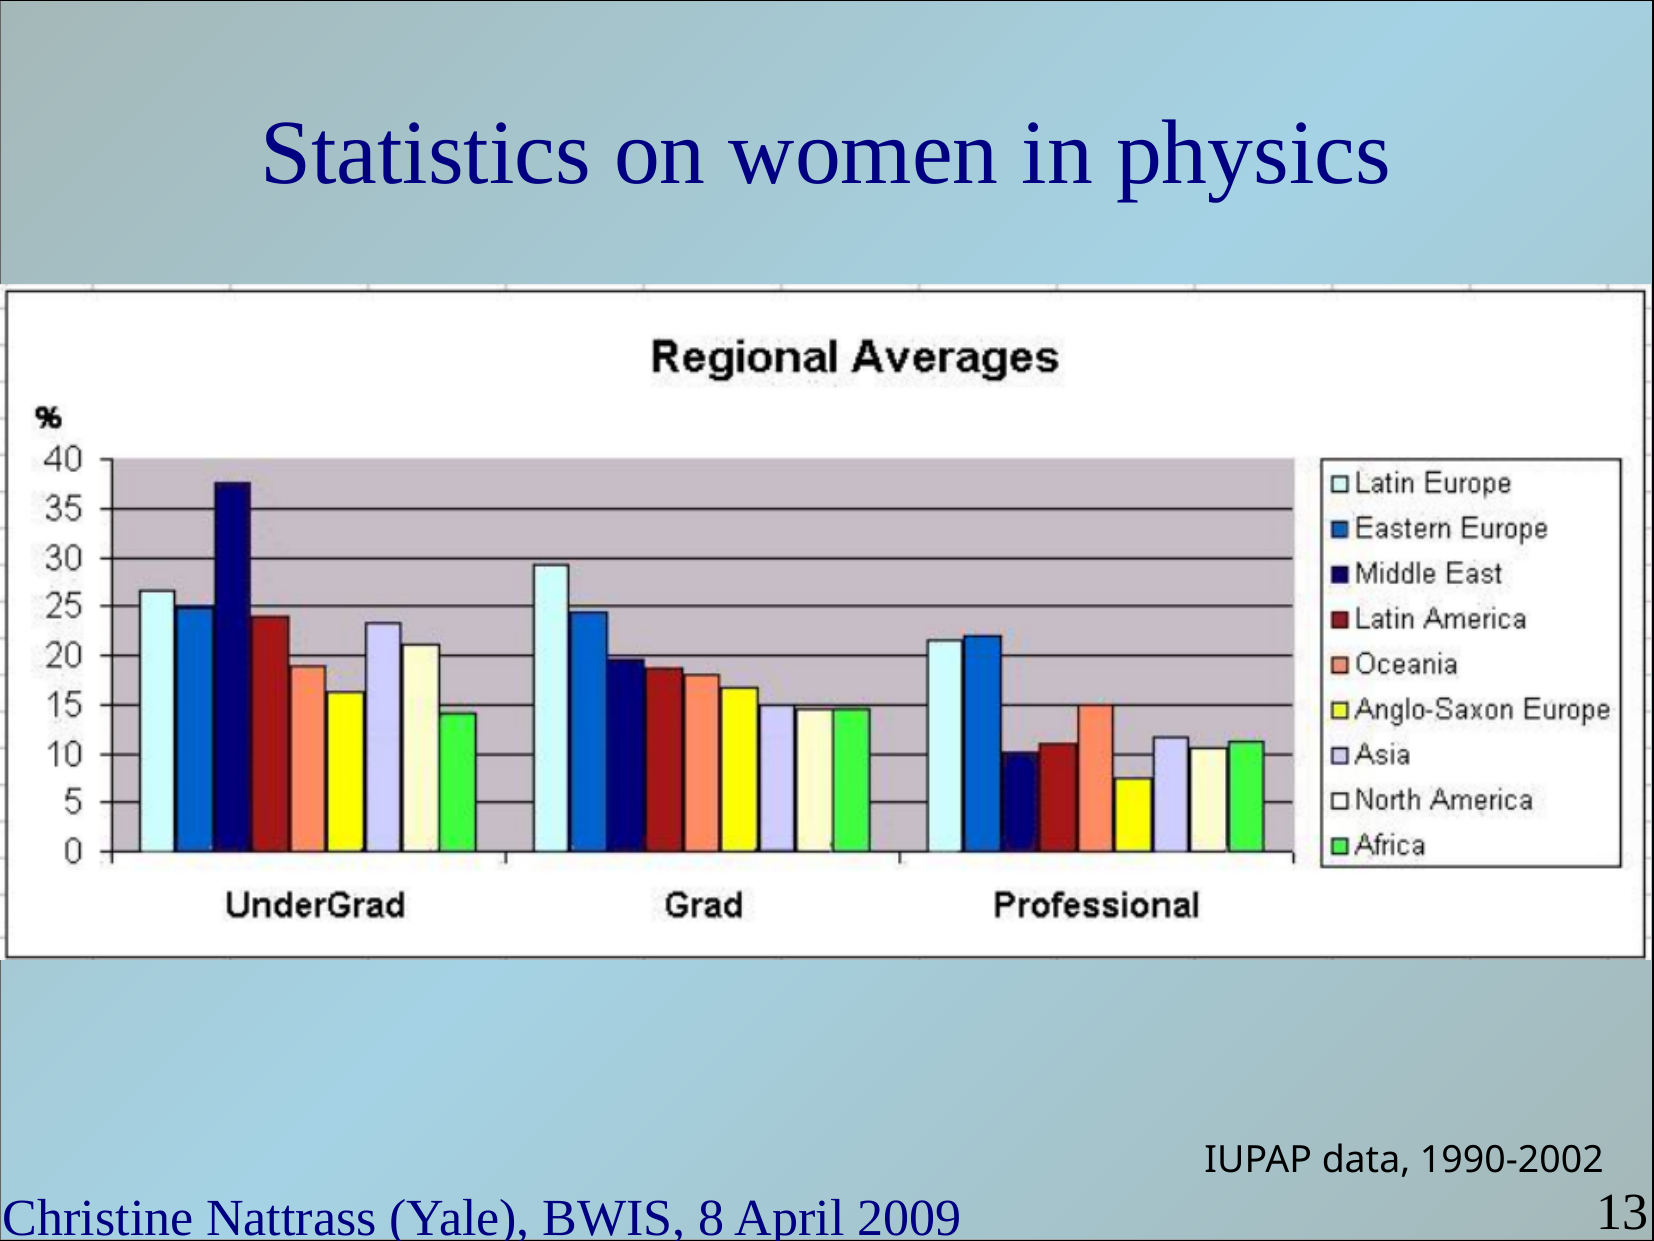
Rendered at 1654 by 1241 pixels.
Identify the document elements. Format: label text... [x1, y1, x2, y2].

text_box IUPAP data, 1990-2002 [1189, 1125, 1651, 1184]
title Statistics on women in physics [82, 56, 1571, 250]
picture [0, 284, 1651, 960]
